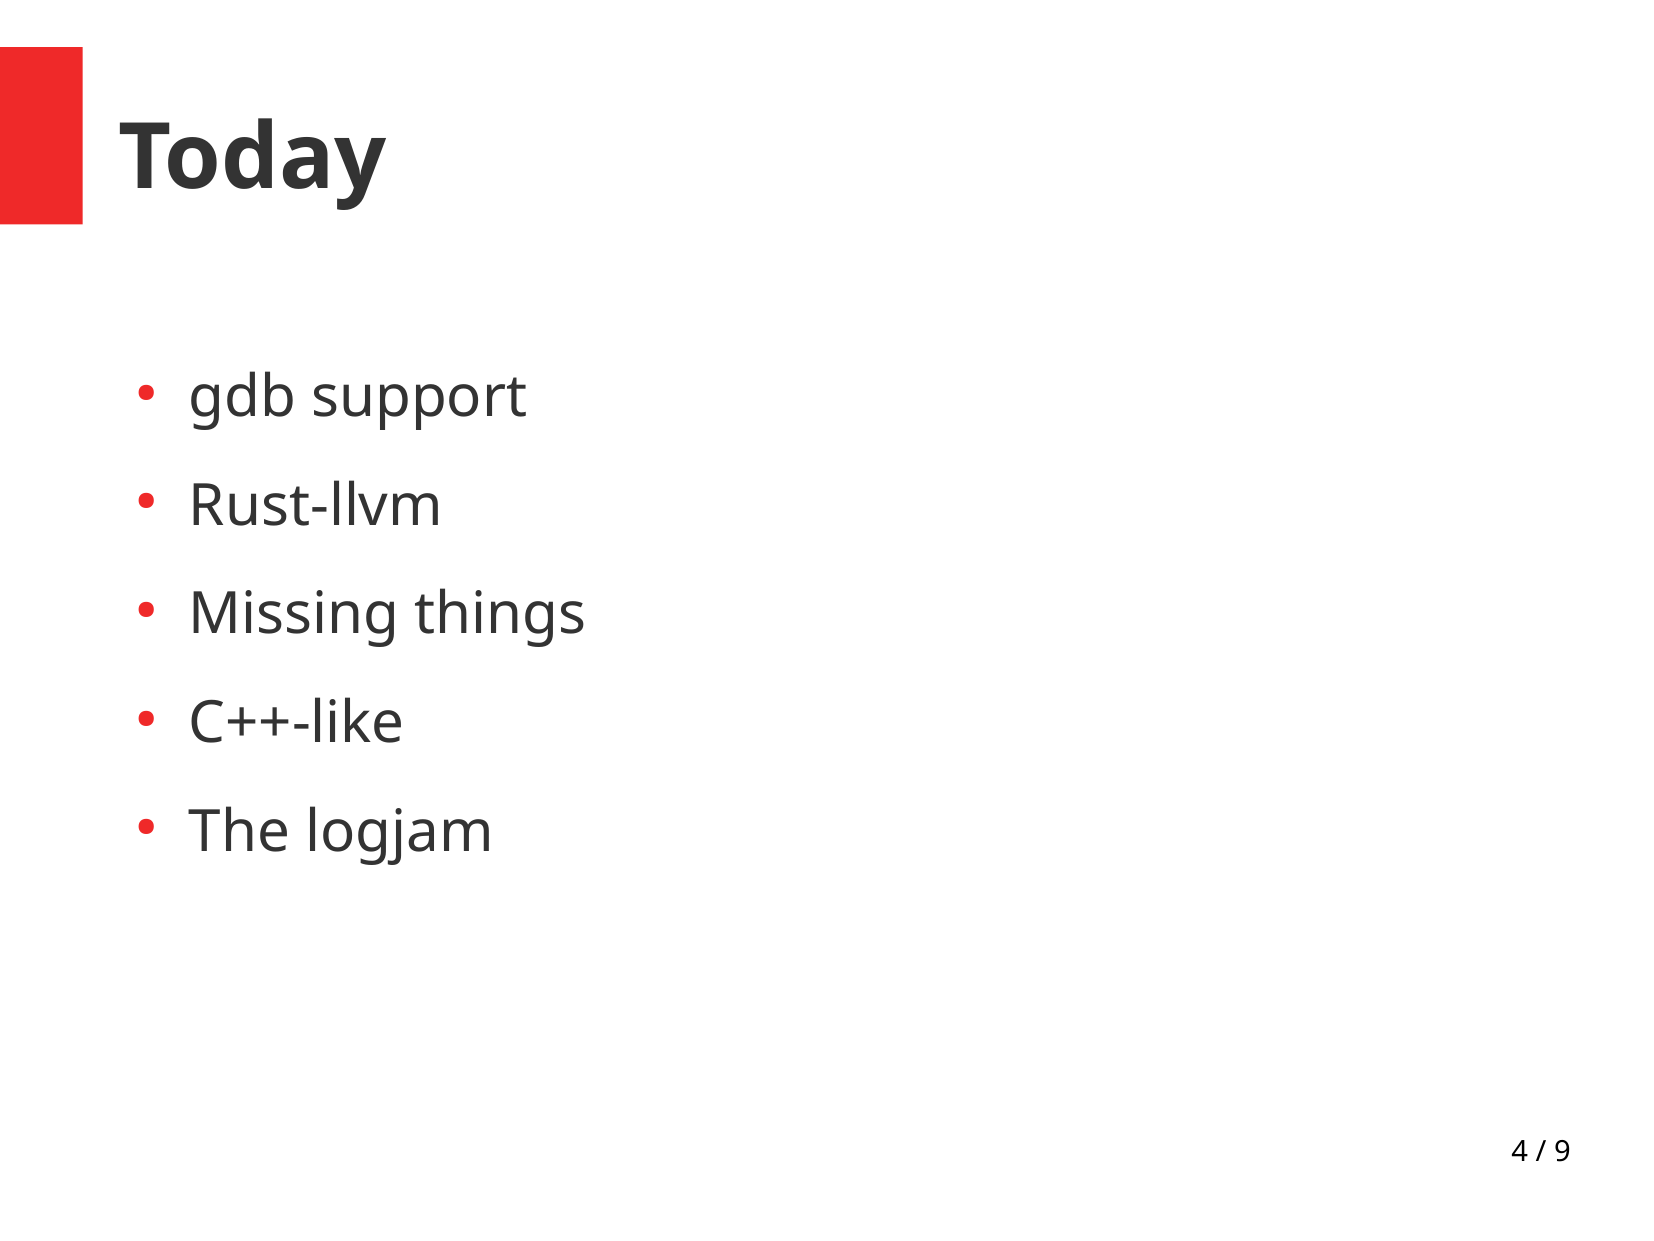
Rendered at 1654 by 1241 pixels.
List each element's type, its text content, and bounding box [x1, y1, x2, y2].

list gdb support Rust-llvm Missing things C++-like The logjam [118, 354, 1536, 1074]
title Today [118, 49, 1571, 257]
